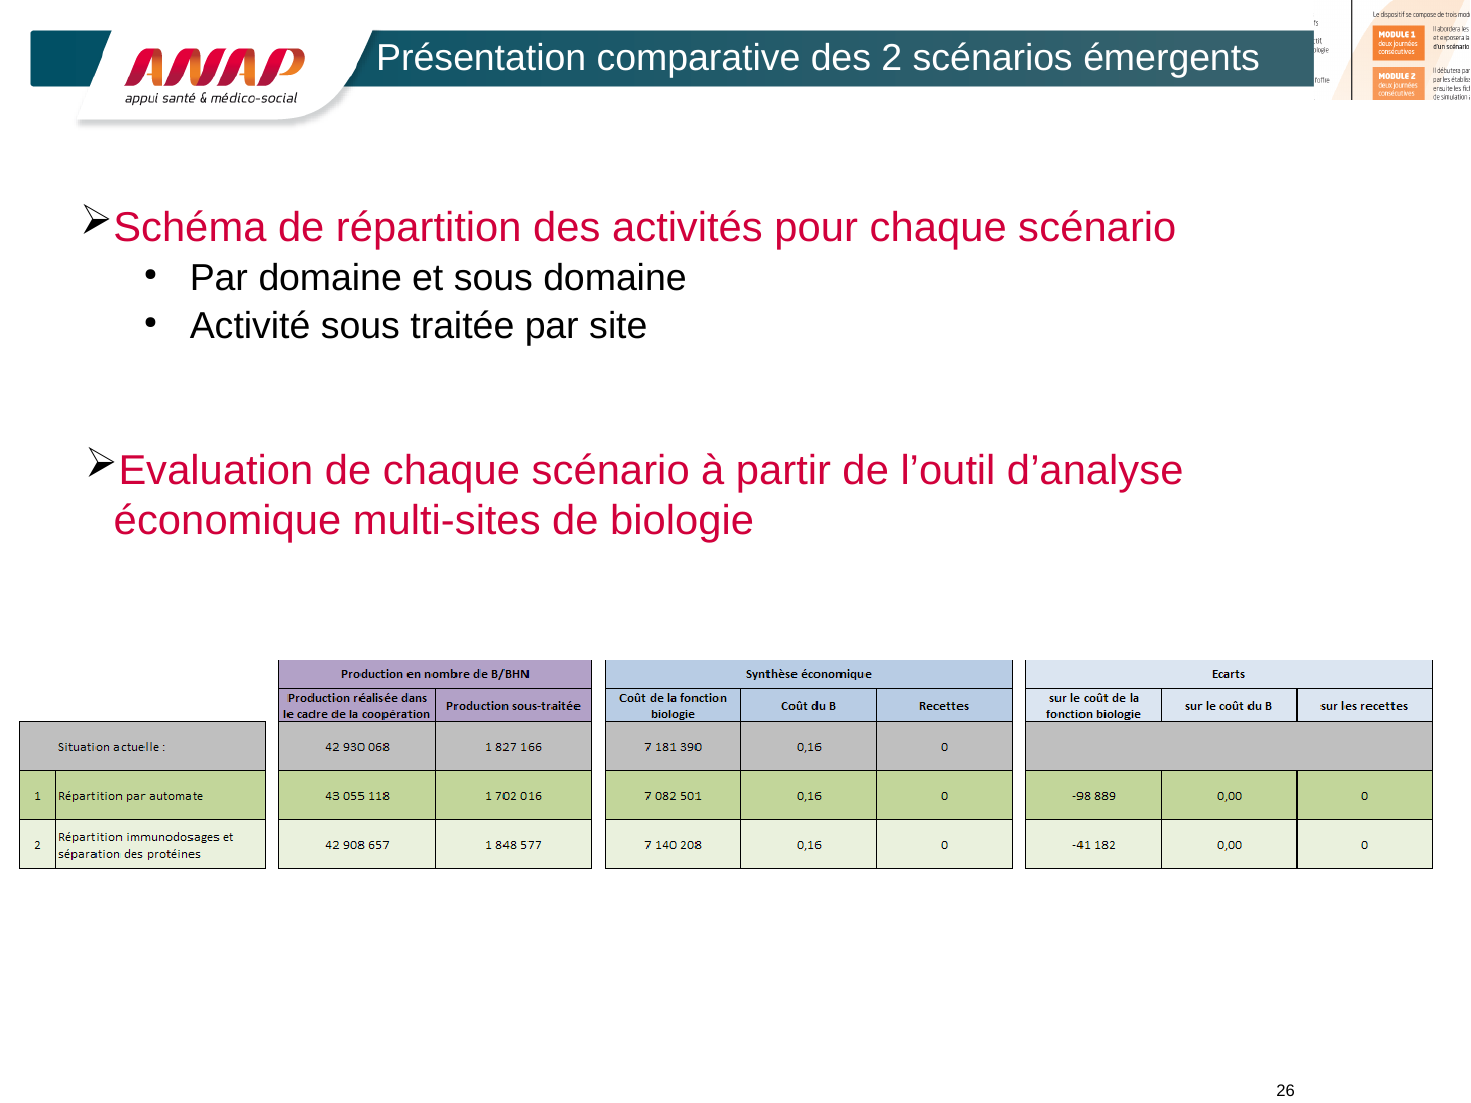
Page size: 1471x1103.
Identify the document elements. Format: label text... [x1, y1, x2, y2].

title Présentation comparative des 2 scénarios émergents [376, 32, 1313, 89]
slide_number <numéro> [1261, 1072, 1434, 1102]
text_box Schéma de répartition des activités pour chaque scénario Par domaine et sous domaine Activité sous traitée par site [58, 192, 1204, 558]
picture [1, 0, 1471, 155]
picture [0, 659, 1466, 899]
text_box Evaluation de chaque scénario à partir de l’outil d’analyse économique multi-sites de biologie [63, 435, 1330, 659]
